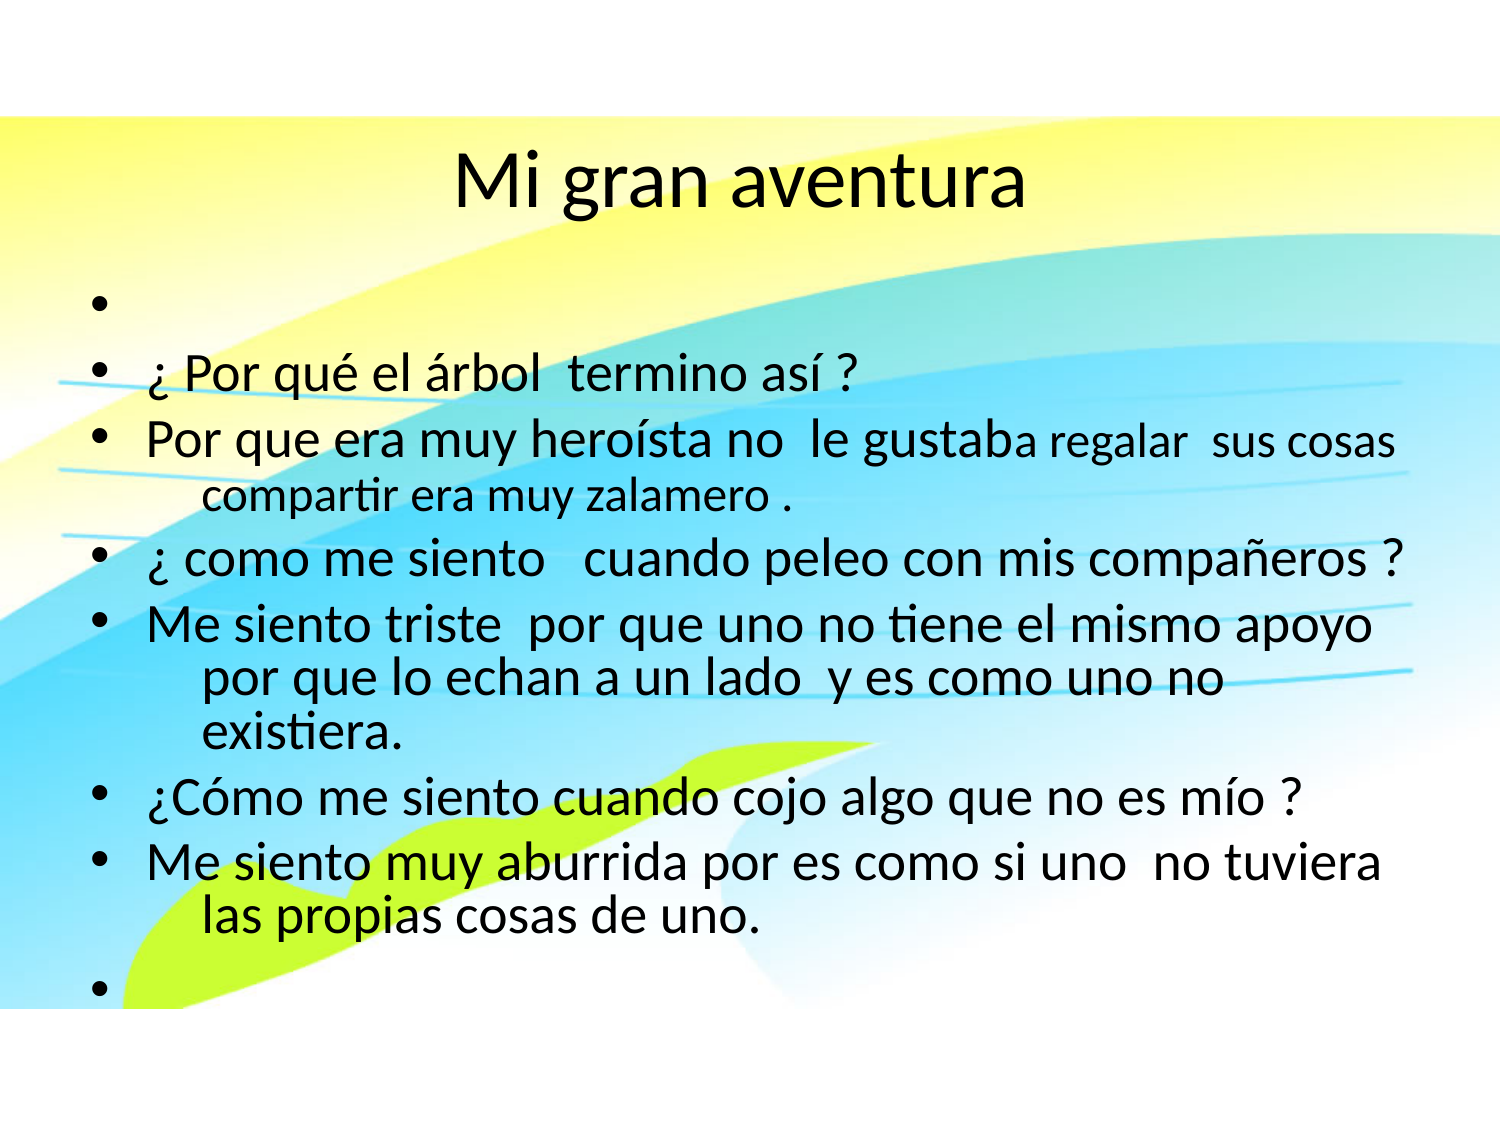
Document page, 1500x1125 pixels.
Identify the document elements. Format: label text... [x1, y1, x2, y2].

list ¿ Por qué el árbol termino así ? Por que era muy heroísta no le gustaba regalar sus cosas compartir era muy zalamero . ¿ como me siento cuando peleo con mis compañeros ? Me siento triste por que uno no tiene el mismo apoyo por que lo echan a un lado y es como uno no existiera. ¿Cómo me siento cuando cojo algo que no es mío ? Me siento muy aburrida por es como si uno no tuviera las propias cosas de uno. [75, 262, 1426, 1005]
title Mi gran aventura [75, 116, 1426, 262]
picture [0, 116, 1500, 1009]
